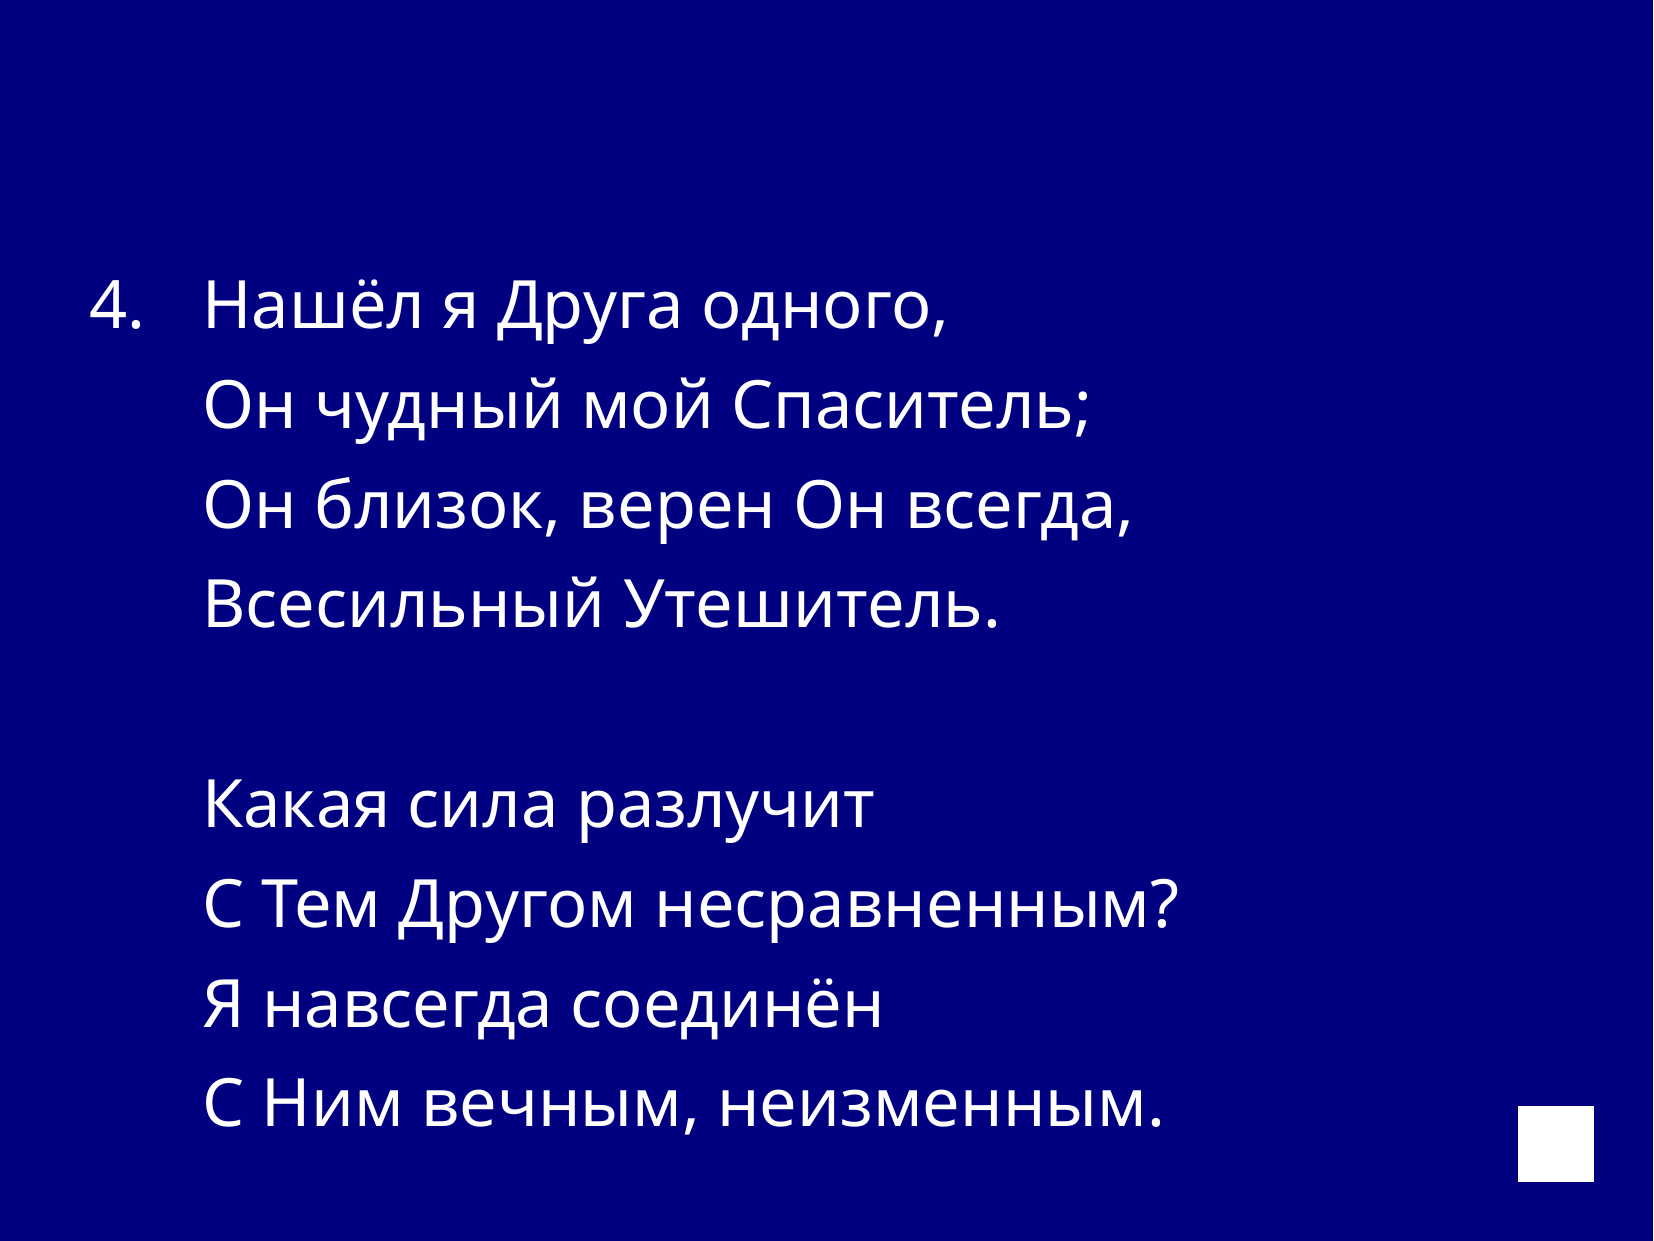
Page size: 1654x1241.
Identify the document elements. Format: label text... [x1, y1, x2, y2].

text_box [1518, 1106, 1594, 1182]
text_box 4. Нашёл я Друга одного, Он чудный мой Спаситель; Он близок, верен Он всегда, Всесильный Утешитель. Какая сила разлучит С Тем Другом несравненным? Я навсегда соединён С Ним вечным, неизменным. [75, 150, 1576, 1163]
